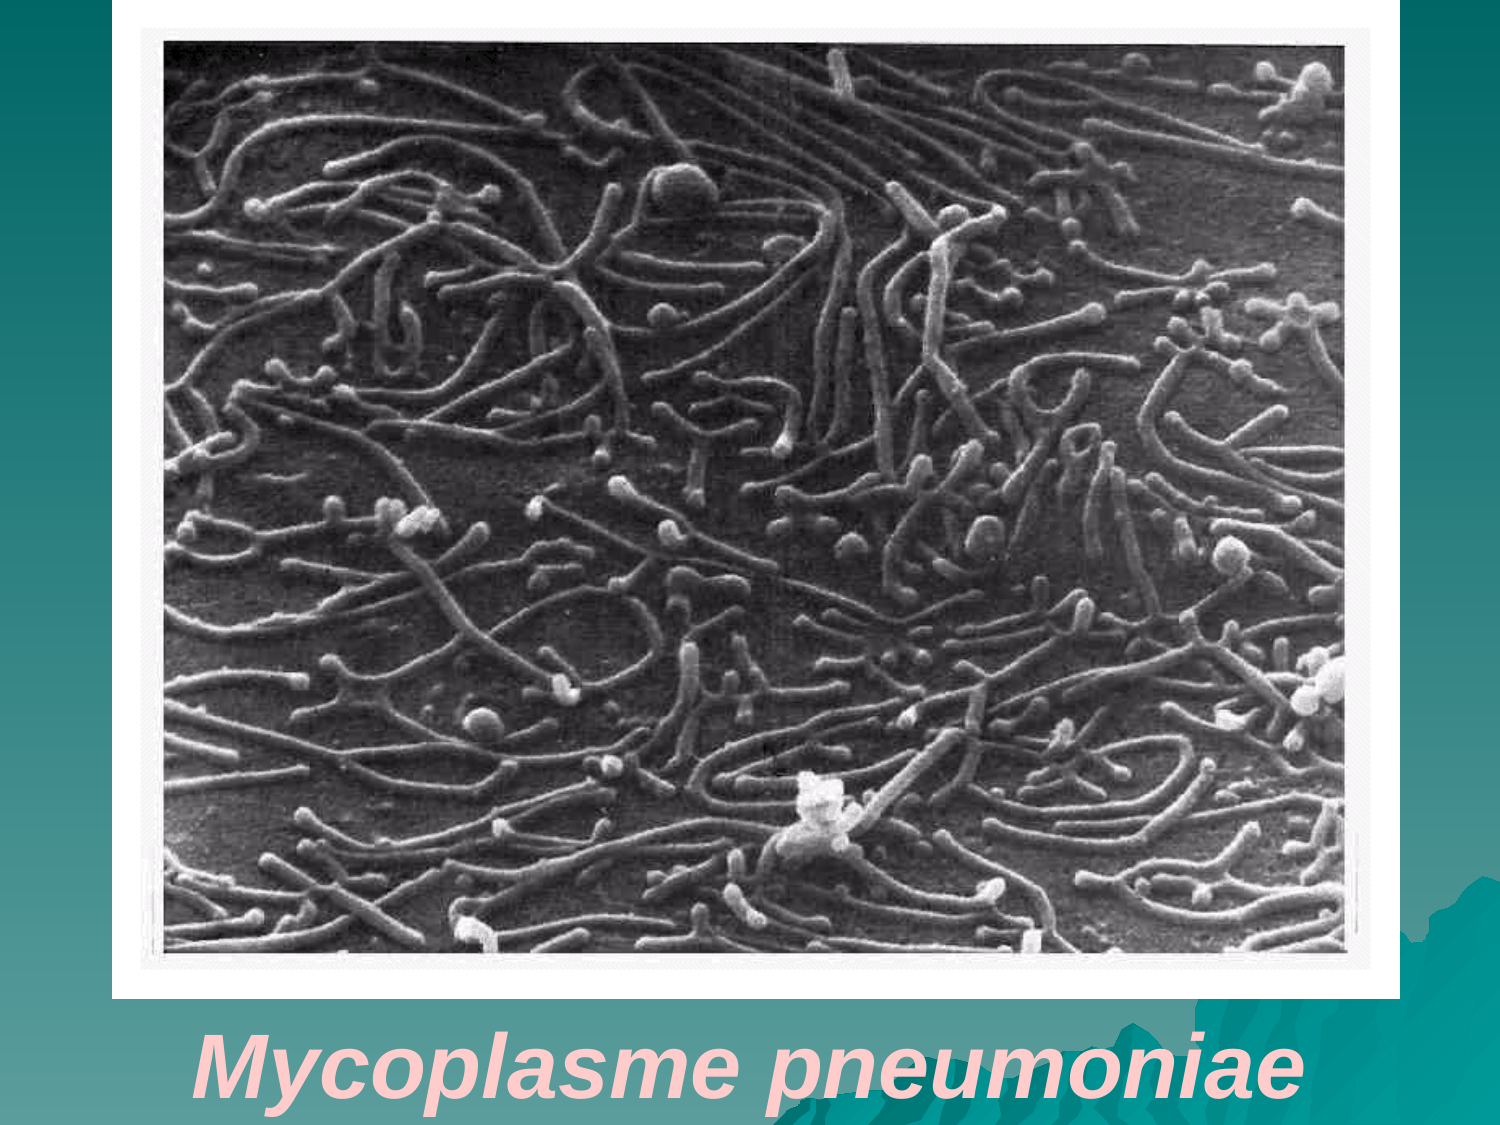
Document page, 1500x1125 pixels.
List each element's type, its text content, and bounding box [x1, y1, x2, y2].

title Mycoplasme pneumoniae [75, 999, 1425, 1125]
picture [112, 0, 1400, 999]
